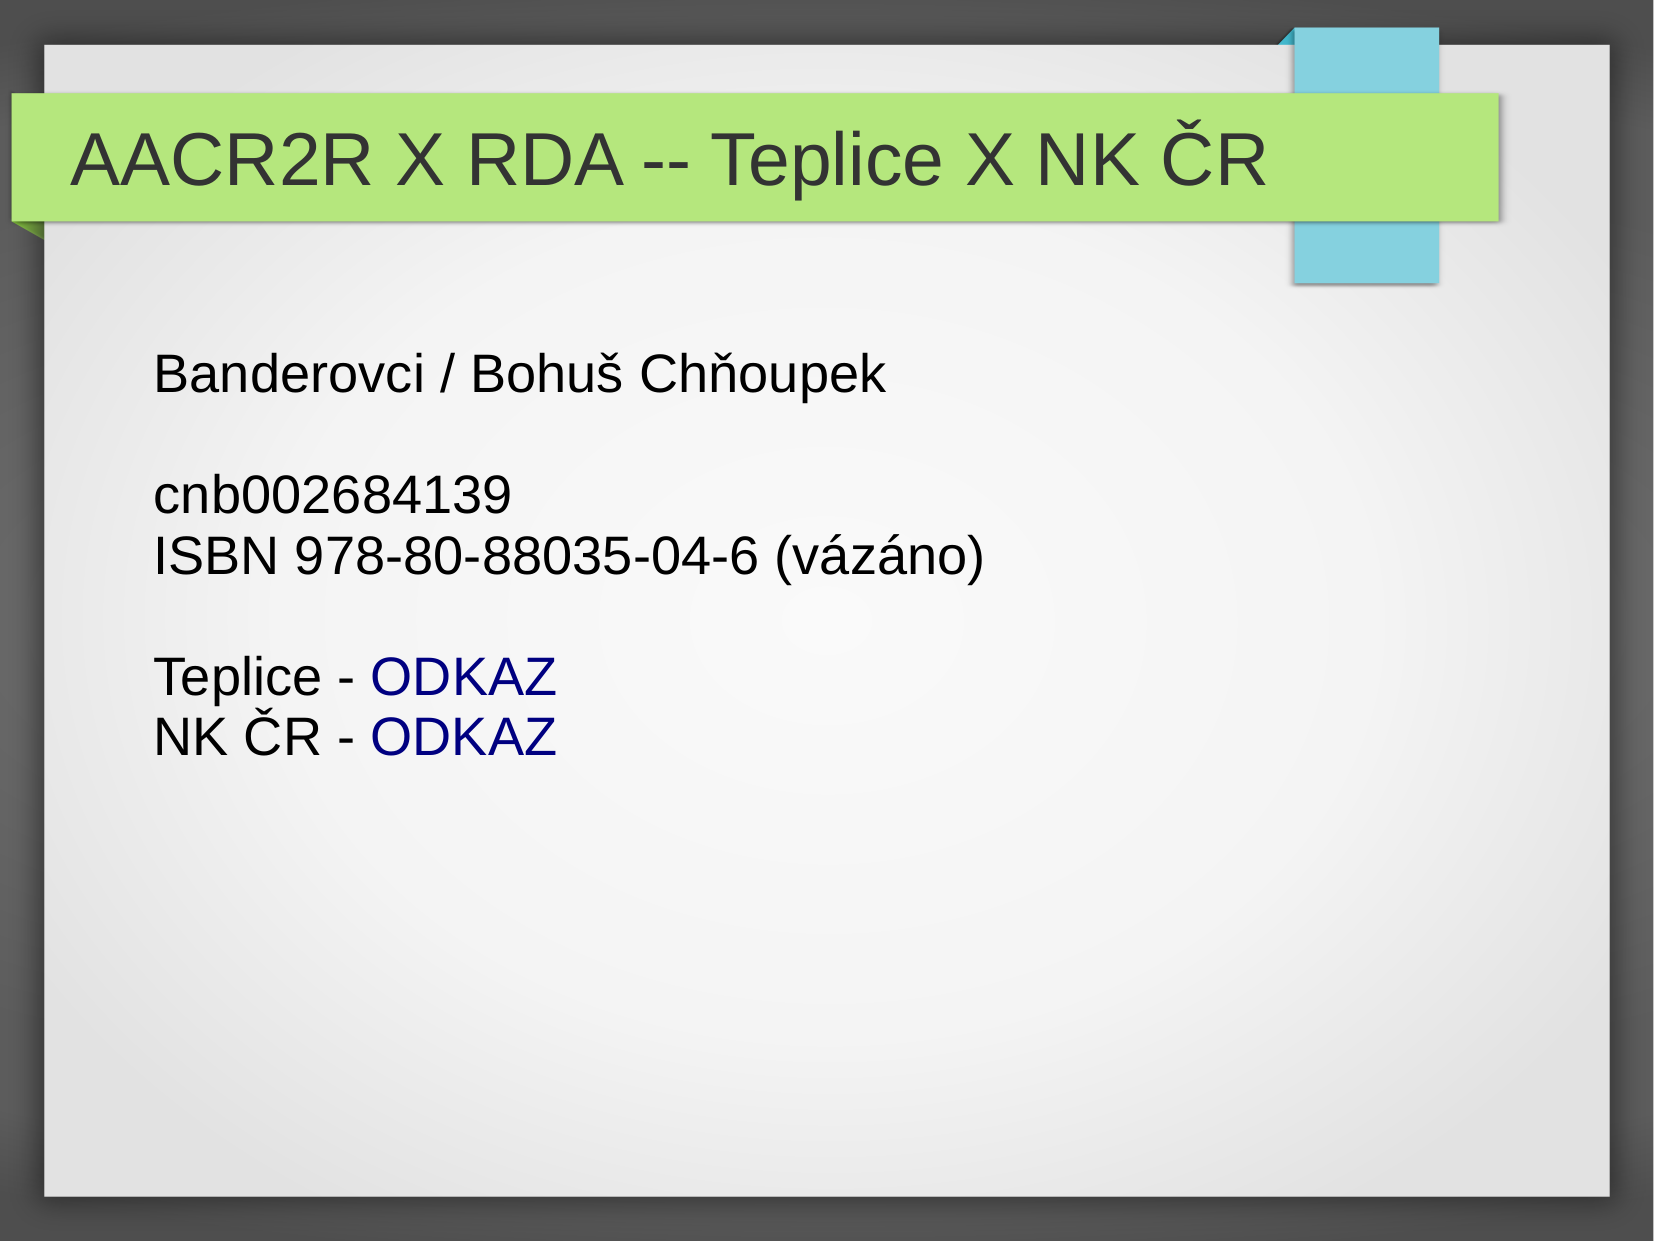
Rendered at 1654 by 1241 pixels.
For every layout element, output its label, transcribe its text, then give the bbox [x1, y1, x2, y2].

picture [0, 0, 1654, 1241]
list Banderovci / Bohuš Chňoupek cnb002684139 ISBN 978-80-88035-04-6 (vázáno) Teplice - ODKAZ NK ČR - ODKAZ [82, 343, 1538, 1063]
title AACR2R X RDA -- Teplice X NK ČR [70, 106, 1465, 213]
